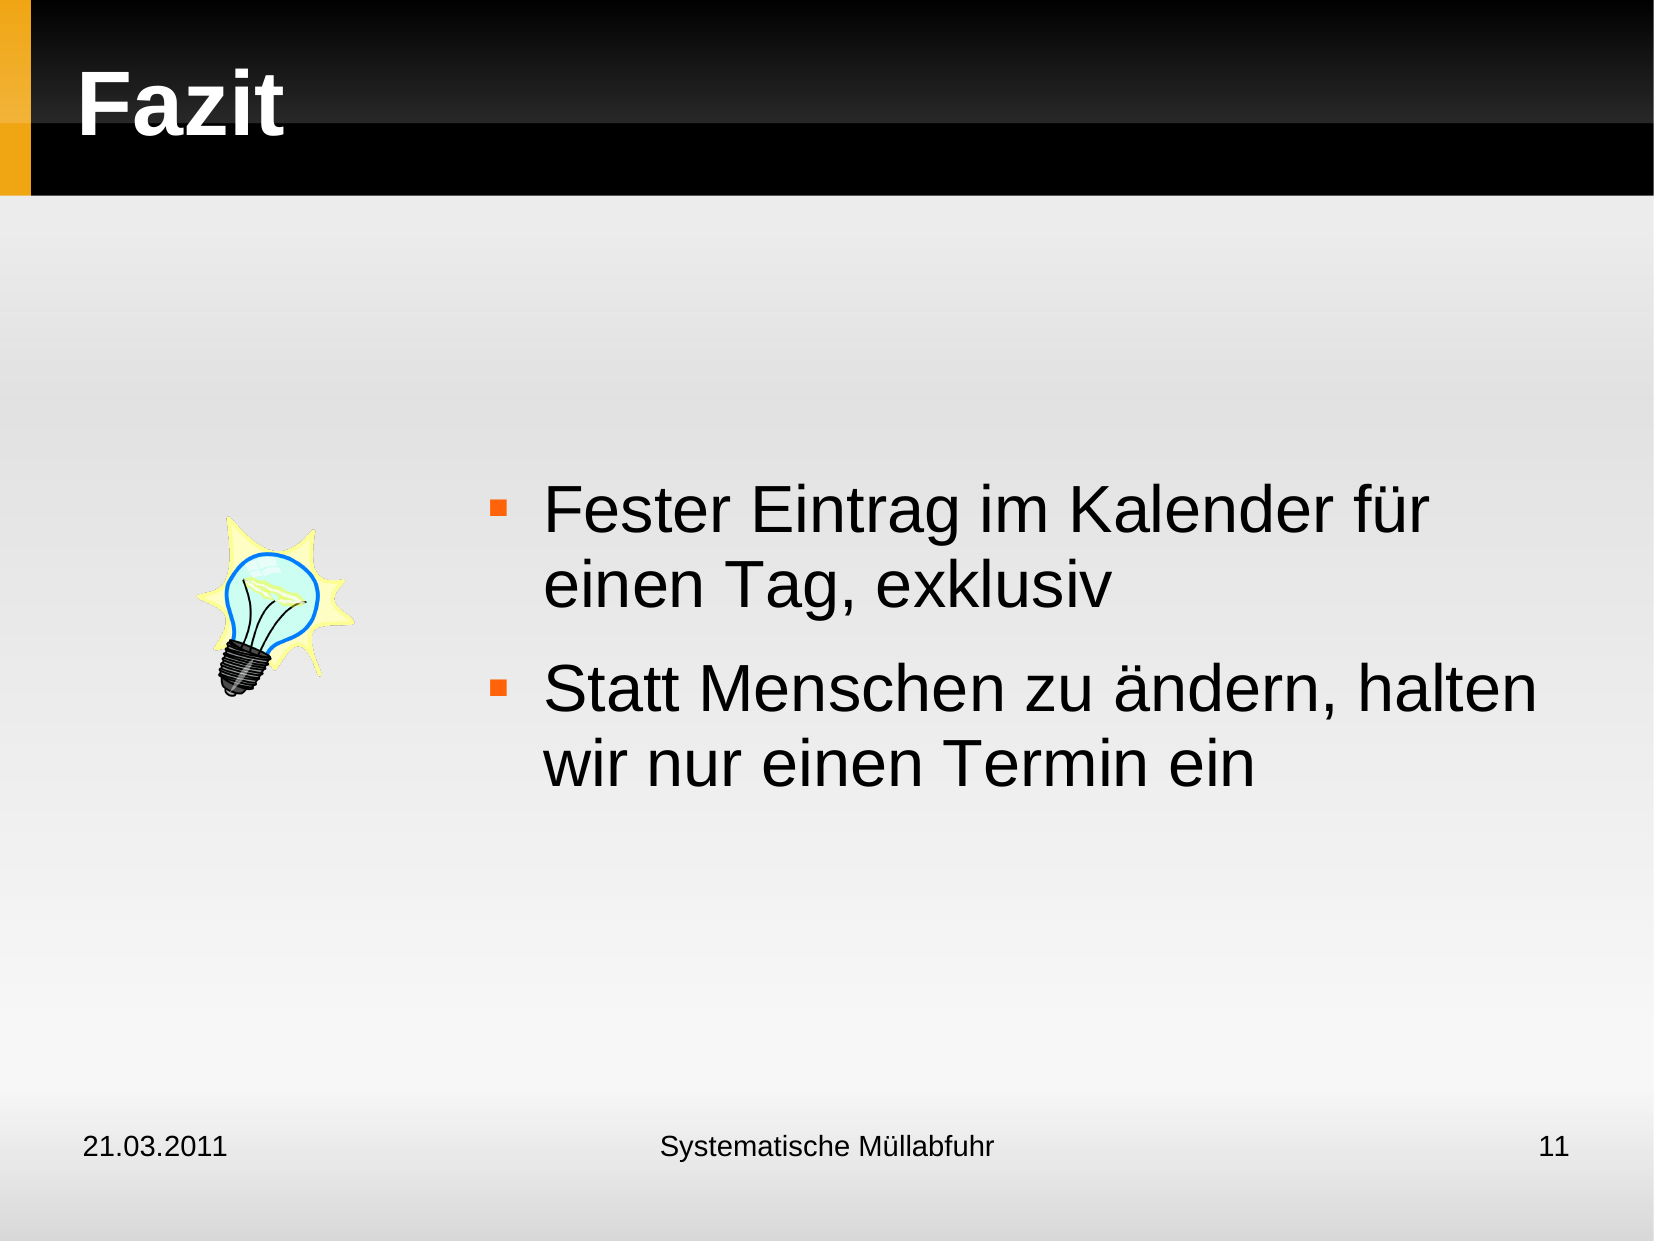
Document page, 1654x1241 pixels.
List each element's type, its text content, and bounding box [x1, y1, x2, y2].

picture [0, 0, 1654, 1241]
list Fester Eintrag im Kalender für einen Tag, exklusiv Statt Menschen zu ändern, halten wir nur einen Termin ein [472, 472, 1595, 832]
title Fazit [76, 7, 1565, 200]
